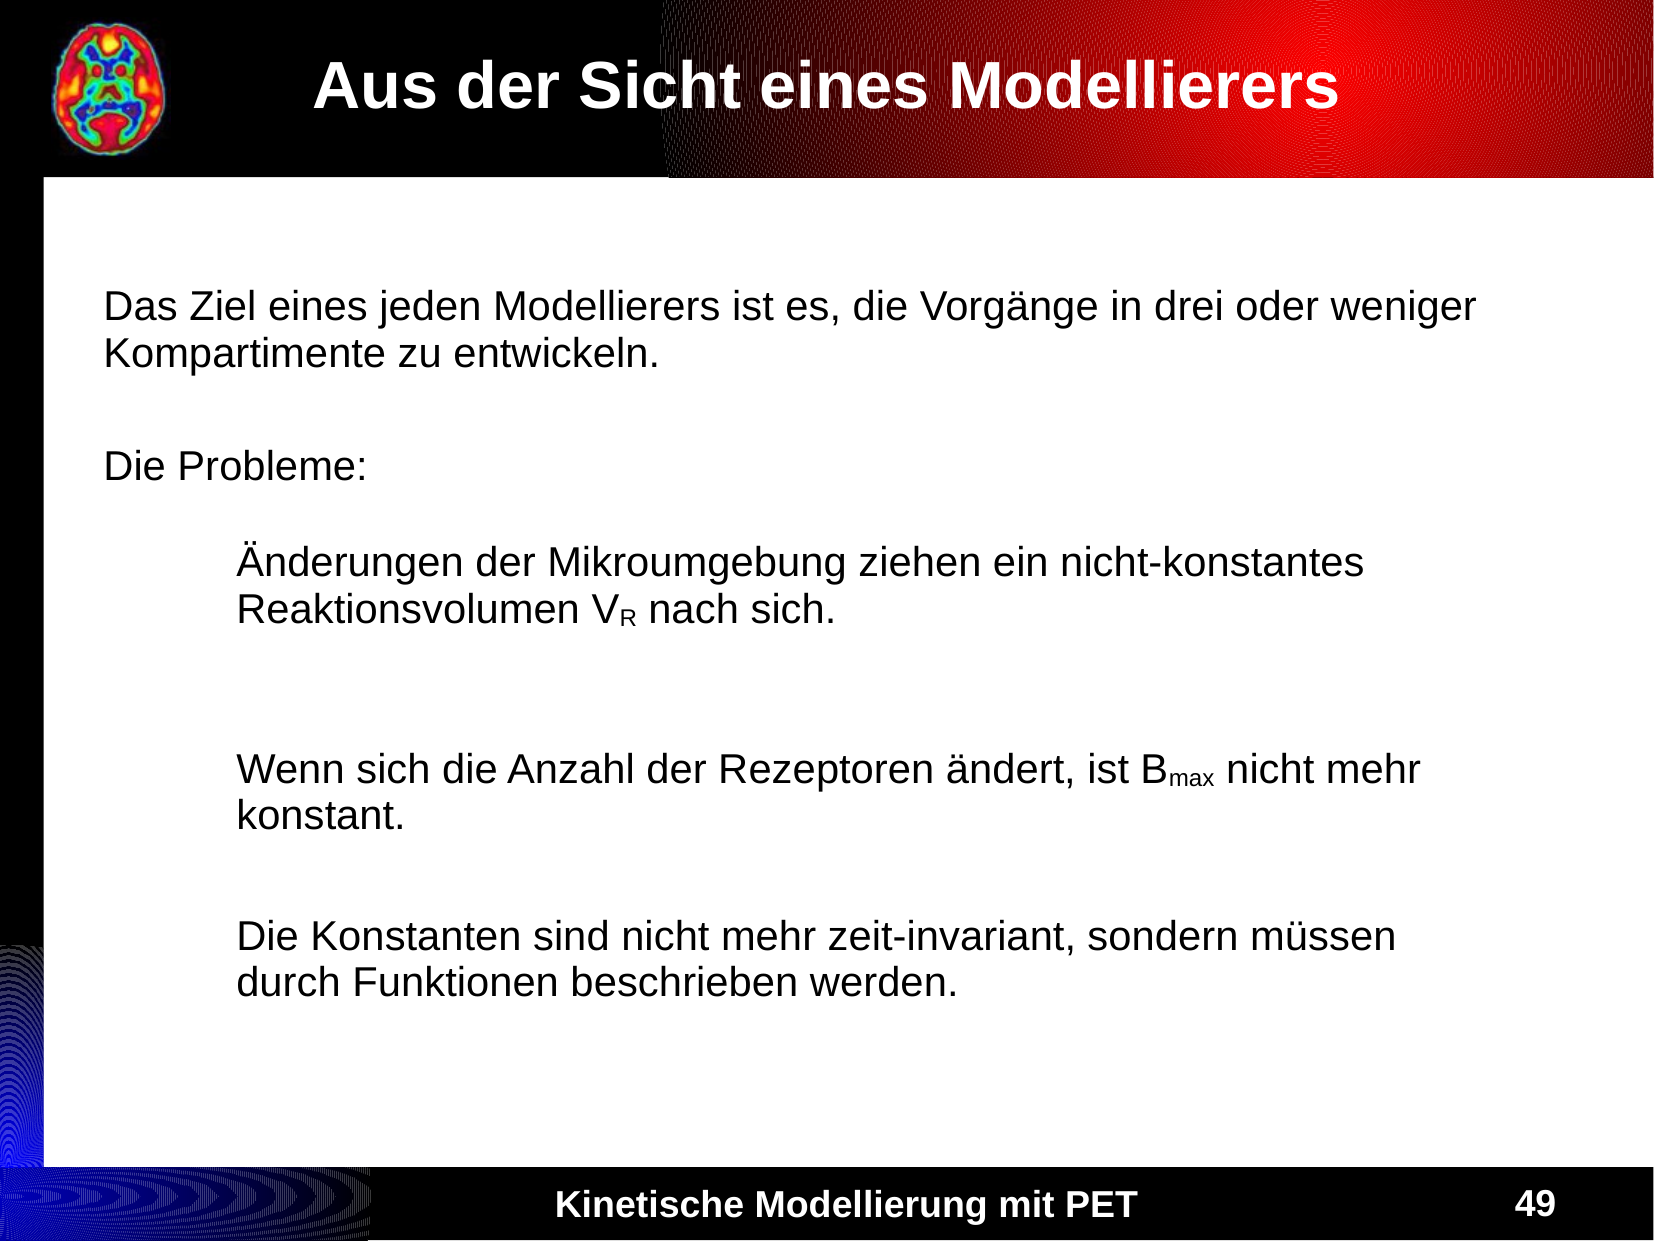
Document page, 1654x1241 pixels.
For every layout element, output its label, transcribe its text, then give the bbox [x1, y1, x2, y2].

text_box Die Konstanten sind nicht mehr zeit-invariant, sondern müssen durch Funktionen beschrieben werden. [147, 905, 1506, 1014]
text_box Wenn sich die Anzahl der Rezeptoren ändert, ist Bmax nicht mehr konstant. [147, 738, 1506, 861]
text_box [0, 0, 1654, 1241]
text_box Das Ziel eines jeden Modellierers ist es, die Vorgänge in drei oder weniger Kompartimente zu entwickeln. [88, 275, 1565, 431]
text_box Kinetische Modellierung mit PET [512, 1176, 1182, 1235]
title Aus der Sicht eines Modellierers [115, 11, 1539, 160]
text_box Die Probleme: [88, 435, 1565, 544]
text_box Änderungen der Mikroumgebung ziehen ein nicht-konstantes Reaktionsvolumen VR nach sich. [147, 544, 1506, 654]
picture [51, 17, 115, 160]
text_box 55 [1422, 1175, 1649, 1234]
